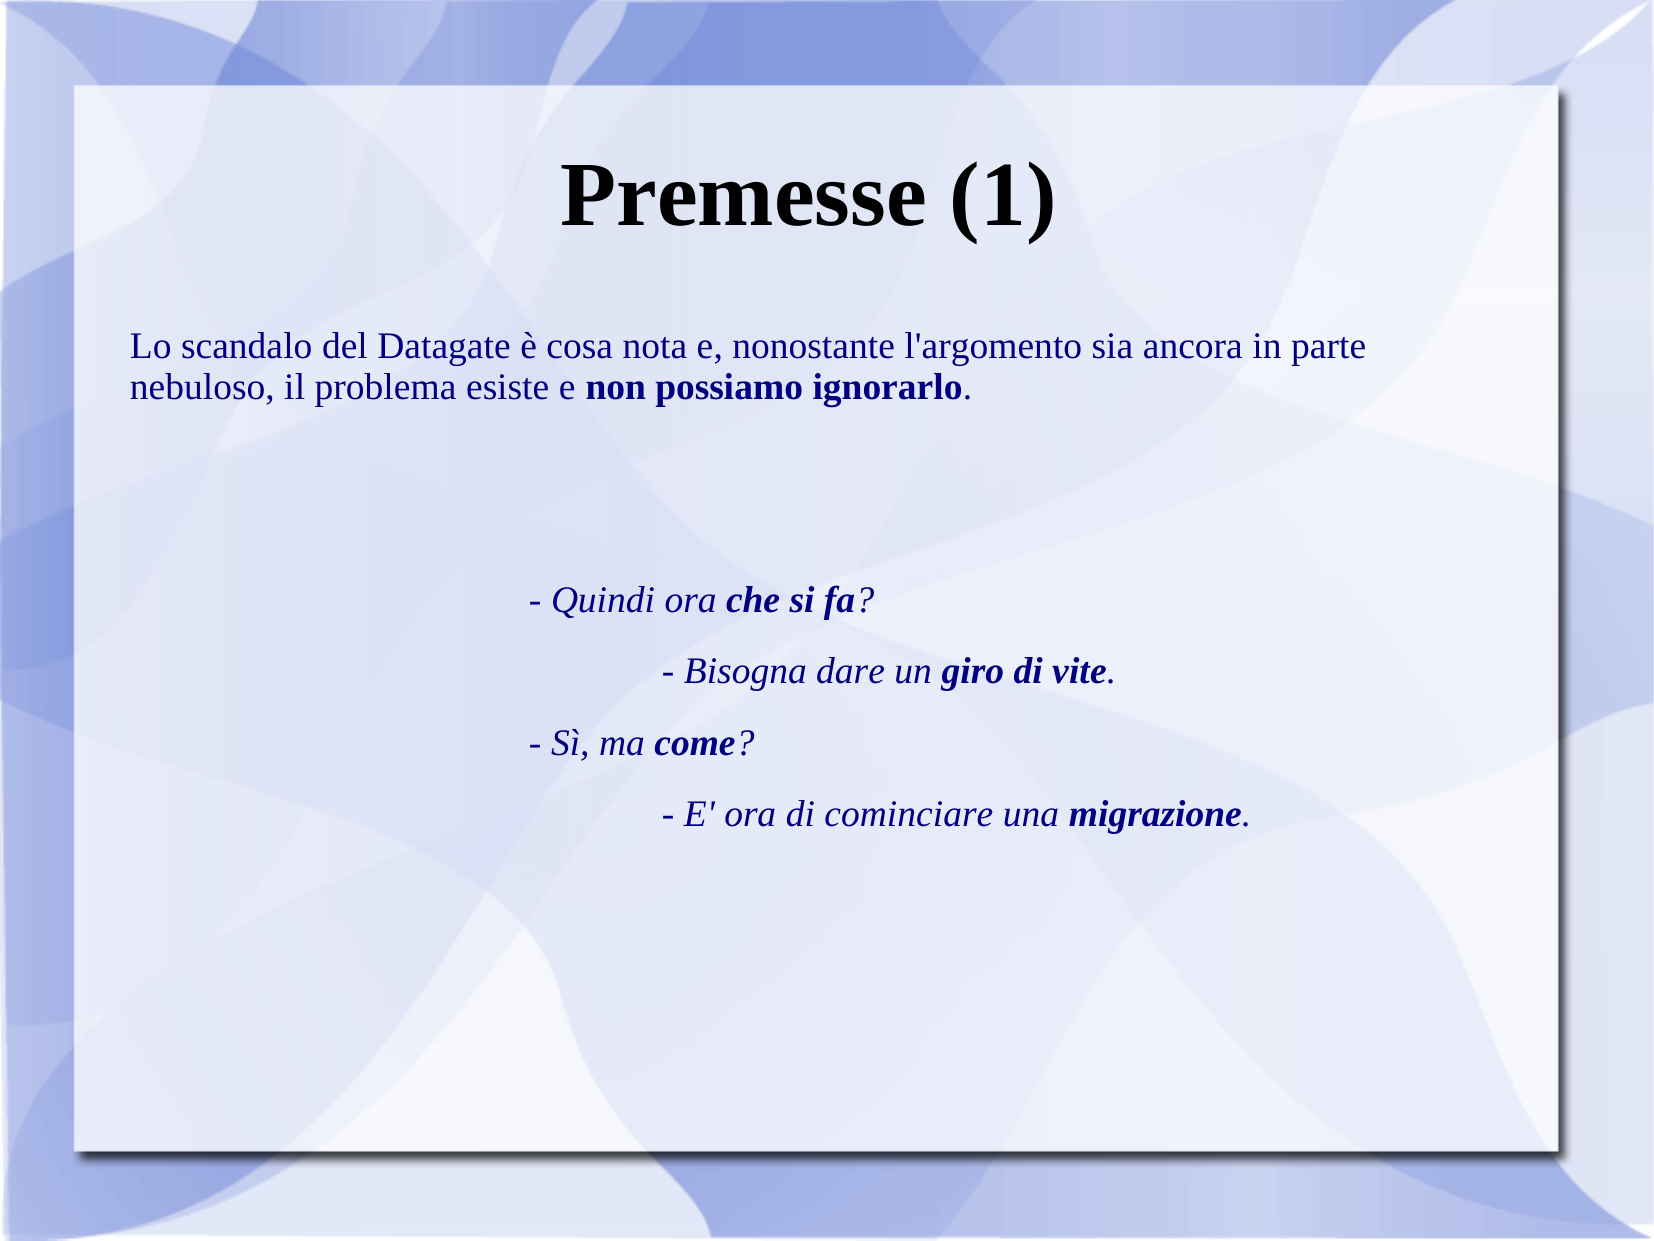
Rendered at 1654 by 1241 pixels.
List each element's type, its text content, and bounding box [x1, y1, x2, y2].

picture [0, 0, 1654, 1241]
list Lo scandalo del Datagate è cosa nota e, nonostante l'argomento sia ancora in parte nebuloso, il problema esiste e non possiamo ignorarlo. - Quindi ora che si fa? - Bisogna dare un giro di vite. - Sì, ma come? - E' ora di cominciare una migrazione. [129, 324, 1489, 1087]
title Premesse (1) [82, 90, 1536, 298]
